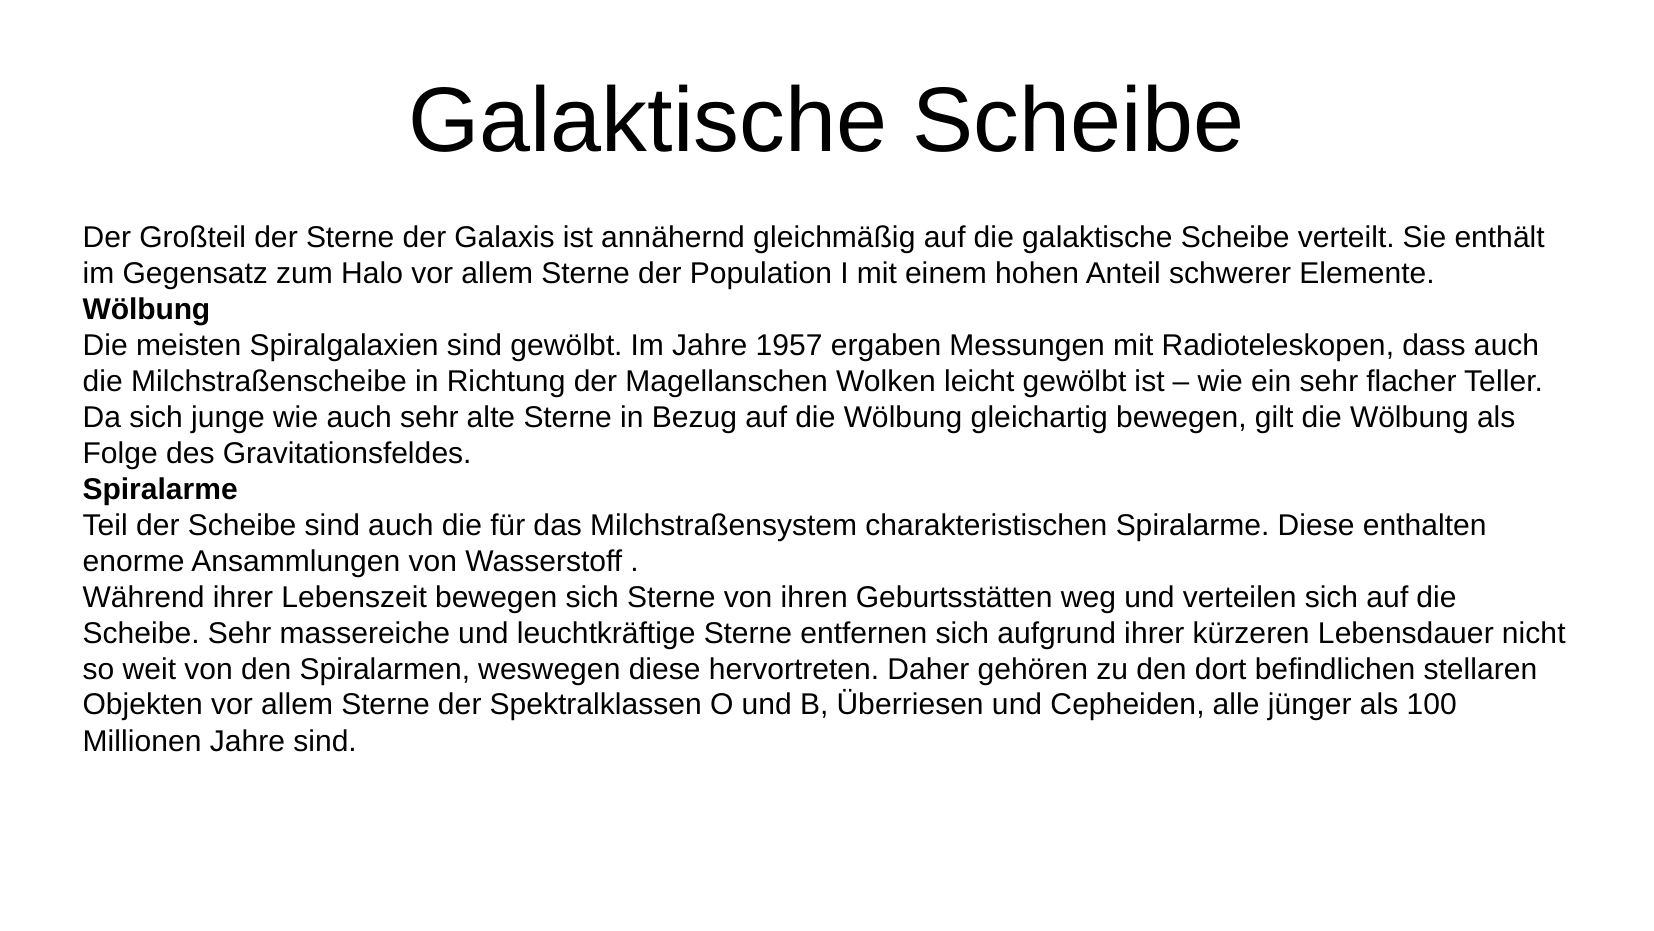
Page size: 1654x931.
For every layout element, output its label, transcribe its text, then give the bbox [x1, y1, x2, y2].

text_box Der Großteil der Sterne der Galaxis ist annähernd gleichmäßig auf die galaktische Scheibe verteilt. Sie enthält im Gegensatz zum Halo vor allem Sterne der Population I mit einem hohen Anteil schwerer Elemente. Wölbung Die meisten Spiralgalaxien sind gewölbt. Im Jahre 1957 ergaben Messungen mit Radioteleskopen, dass auch die Milchstraßenscheibe in Richtung der Magellanschen Wolken leicht gewölbt ist – wie ein sehr flacher Teller. Da sich junge wie auch sehr alte Sterne in Bezug auf die Wölbung gleichartig bewegen, gilt die Wölbung als Folge des Gravitationsfeldes. Spiralarme Teil der Scheibe sind auch die für das Milchstraßensystem charakteristischen Spiralarme. Diese enthalten enorme Ansammlungen von Wasserstoff . Während ihrer Lebenszeit bewegen sich Sterne von ihren Geburtsstätten weg und verteilen sich auf die Scheibe. Sehr massereiche und leuchtkräftige Sterne entfernen sich aufgrund ihrer kürzeren Lebensdauer nicht so weit von den Spiralarmen, weswegen diese hervortreten. Daher gehören zu den dort befindlichen stellaren Objekten vor allem Sterne der Spektralklassen O und B, Überriesen und Cepheiden, alle jünger als 100 Millionen Jahre sind. [82, 217, 1571, 757]
text_box Galaktische Scheibe [82, 37, 1571, 193]
